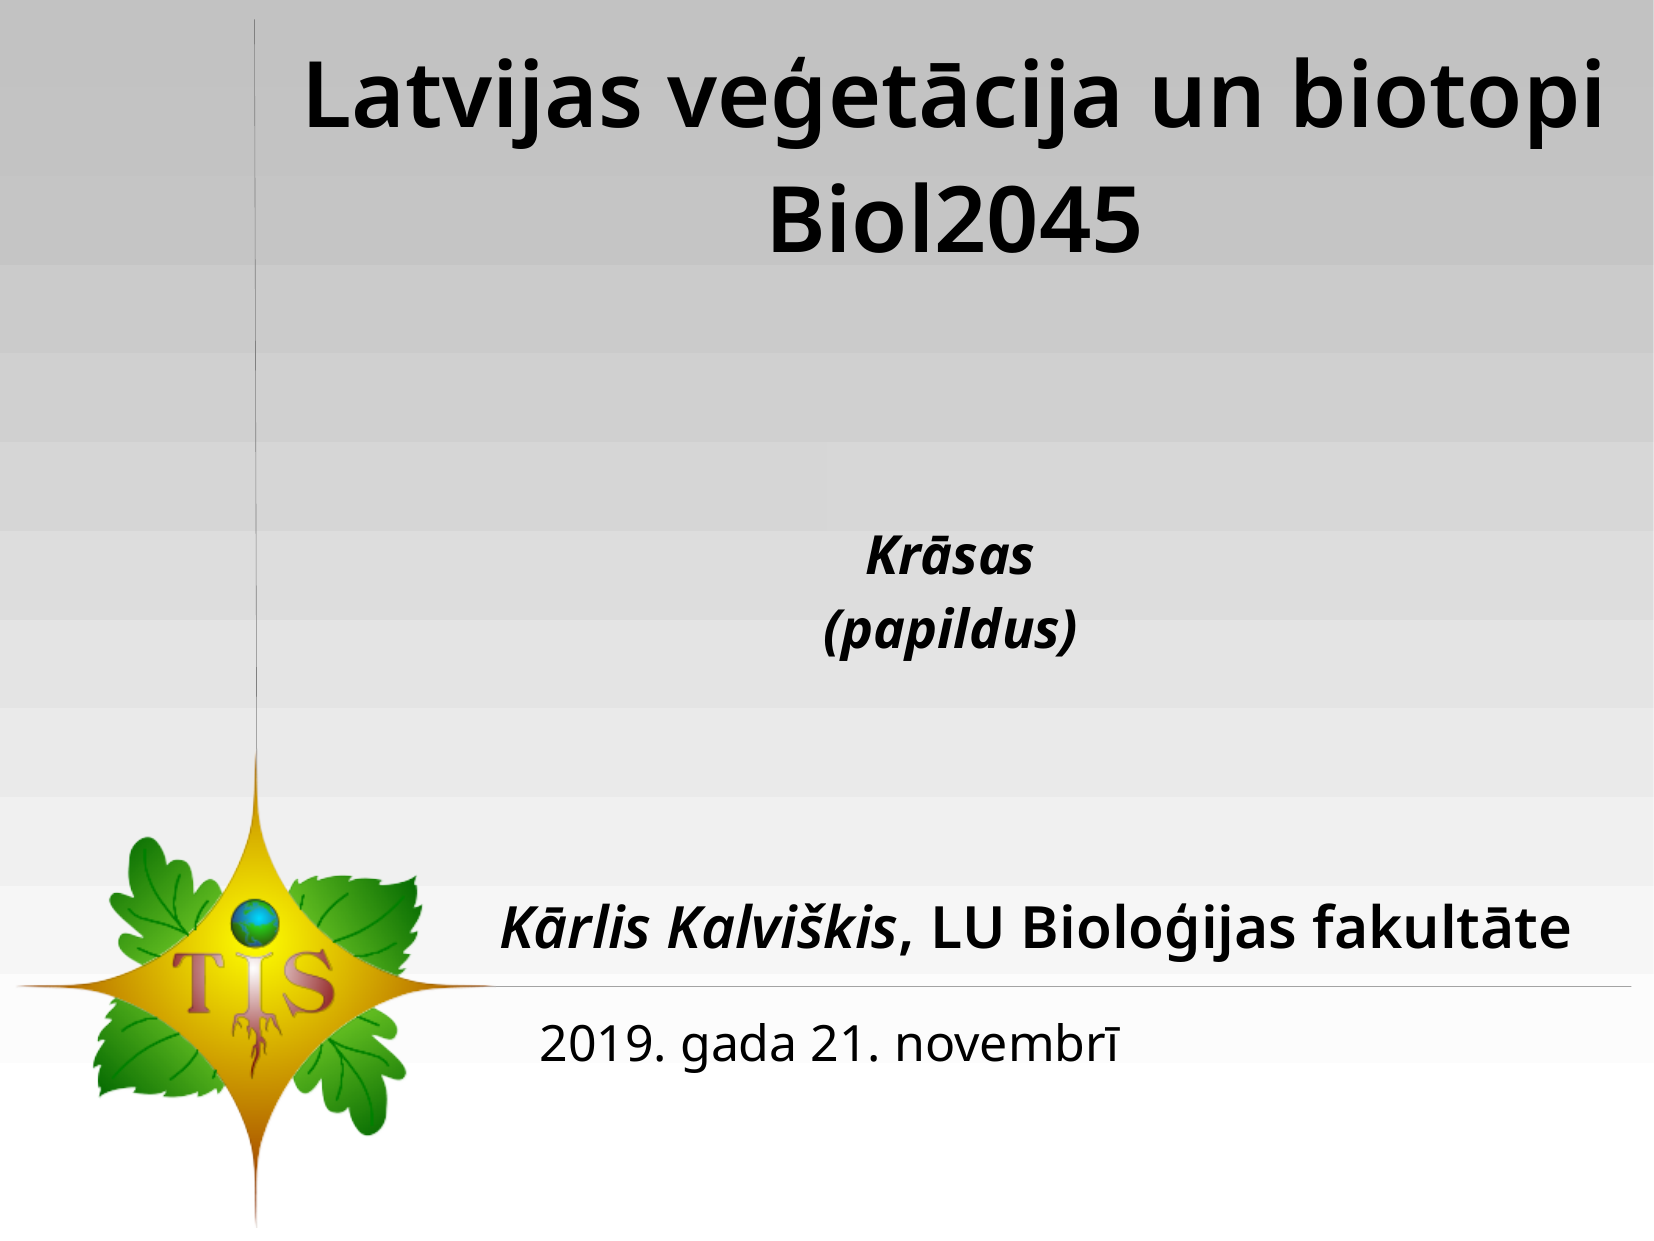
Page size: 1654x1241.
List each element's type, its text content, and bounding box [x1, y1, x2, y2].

picture [0, 0, 1654, 1241]
text_box Kārlis Kalviškis, LU Bioloģijas fakultāte [499, 886, 1568, 957]
title Krāsas (papildus) [295, 324, 1607, 857]
list 2019. gada 21. novembrī [468, 1008, 1630, 1216]
